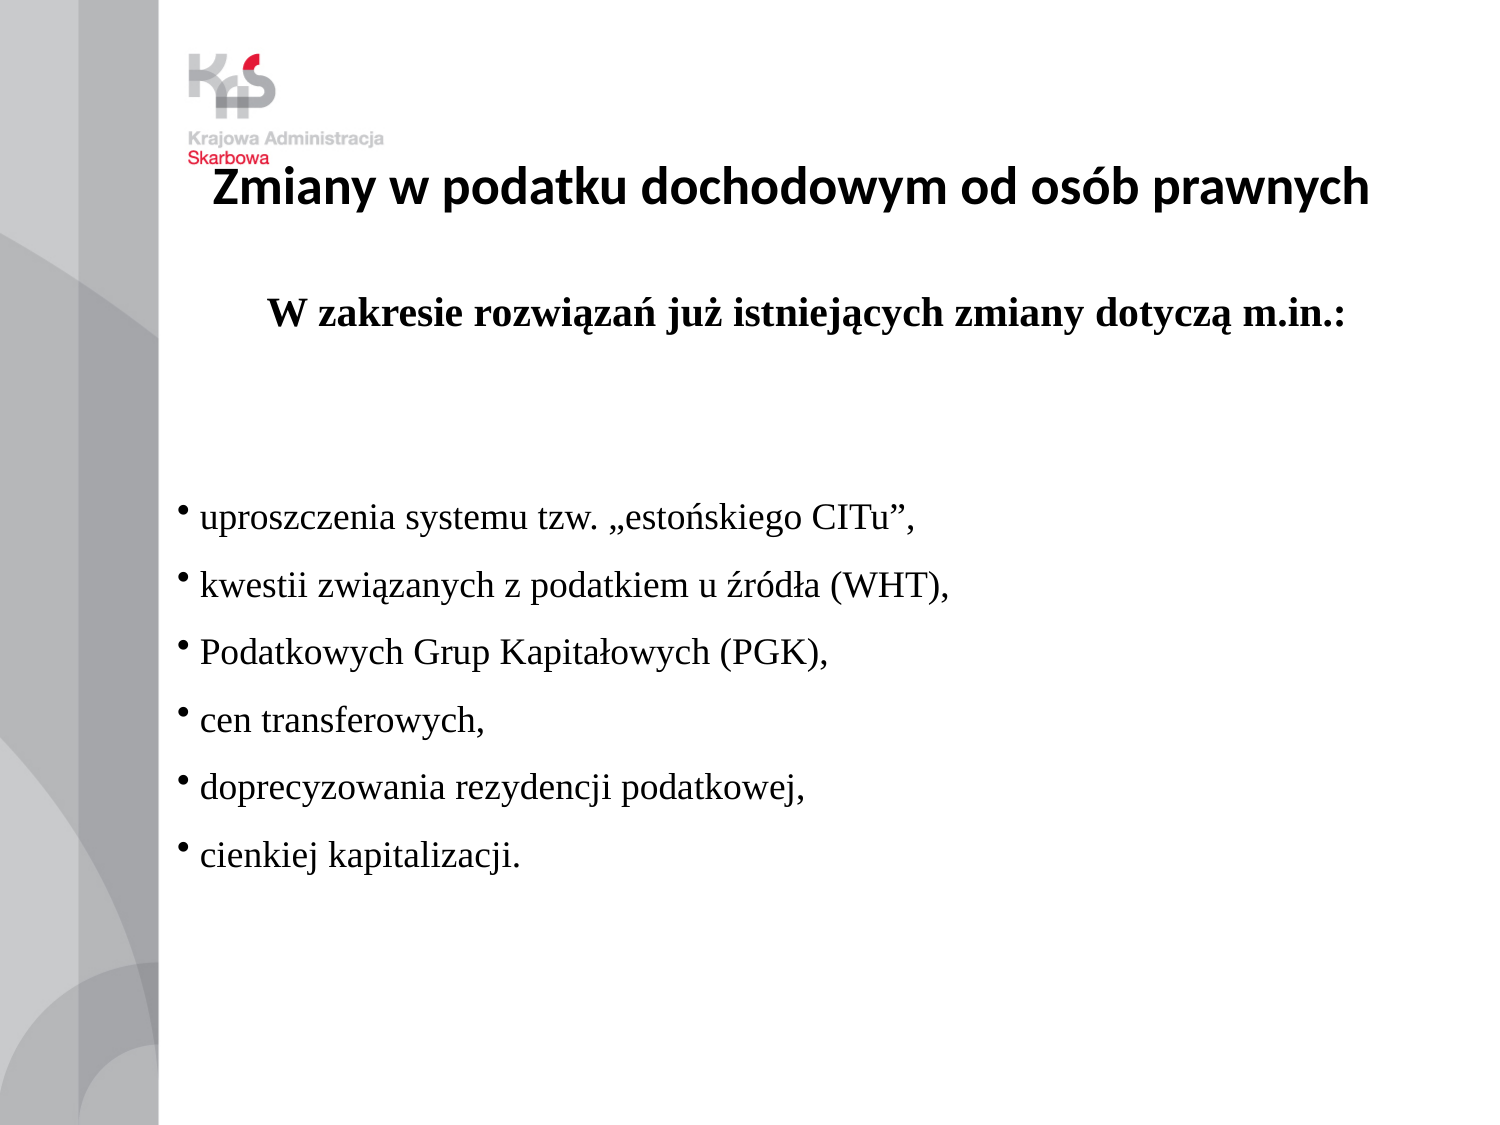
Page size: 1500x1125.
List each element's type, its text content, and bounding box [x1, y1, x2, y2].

subtitle W zakresie rozwiązań już istniejących zmiany dotyczą m.in.: uproszczenia systemu tzw. „estońskiego CITu”, kwestii związanych z podatkiem u źródła (WHT), Podatkowych Grup Kapitałowych (PGK), cen transferowych, doprecyzowania rezydencji podatkowej, cienkiej kapitalizacji. [177, 236, 1438, 1034]
title Zmiany w podatku dochodowym od osób prawnych [118, 88, 1468, 276]
picture [0, 0, 1500, 1125]
